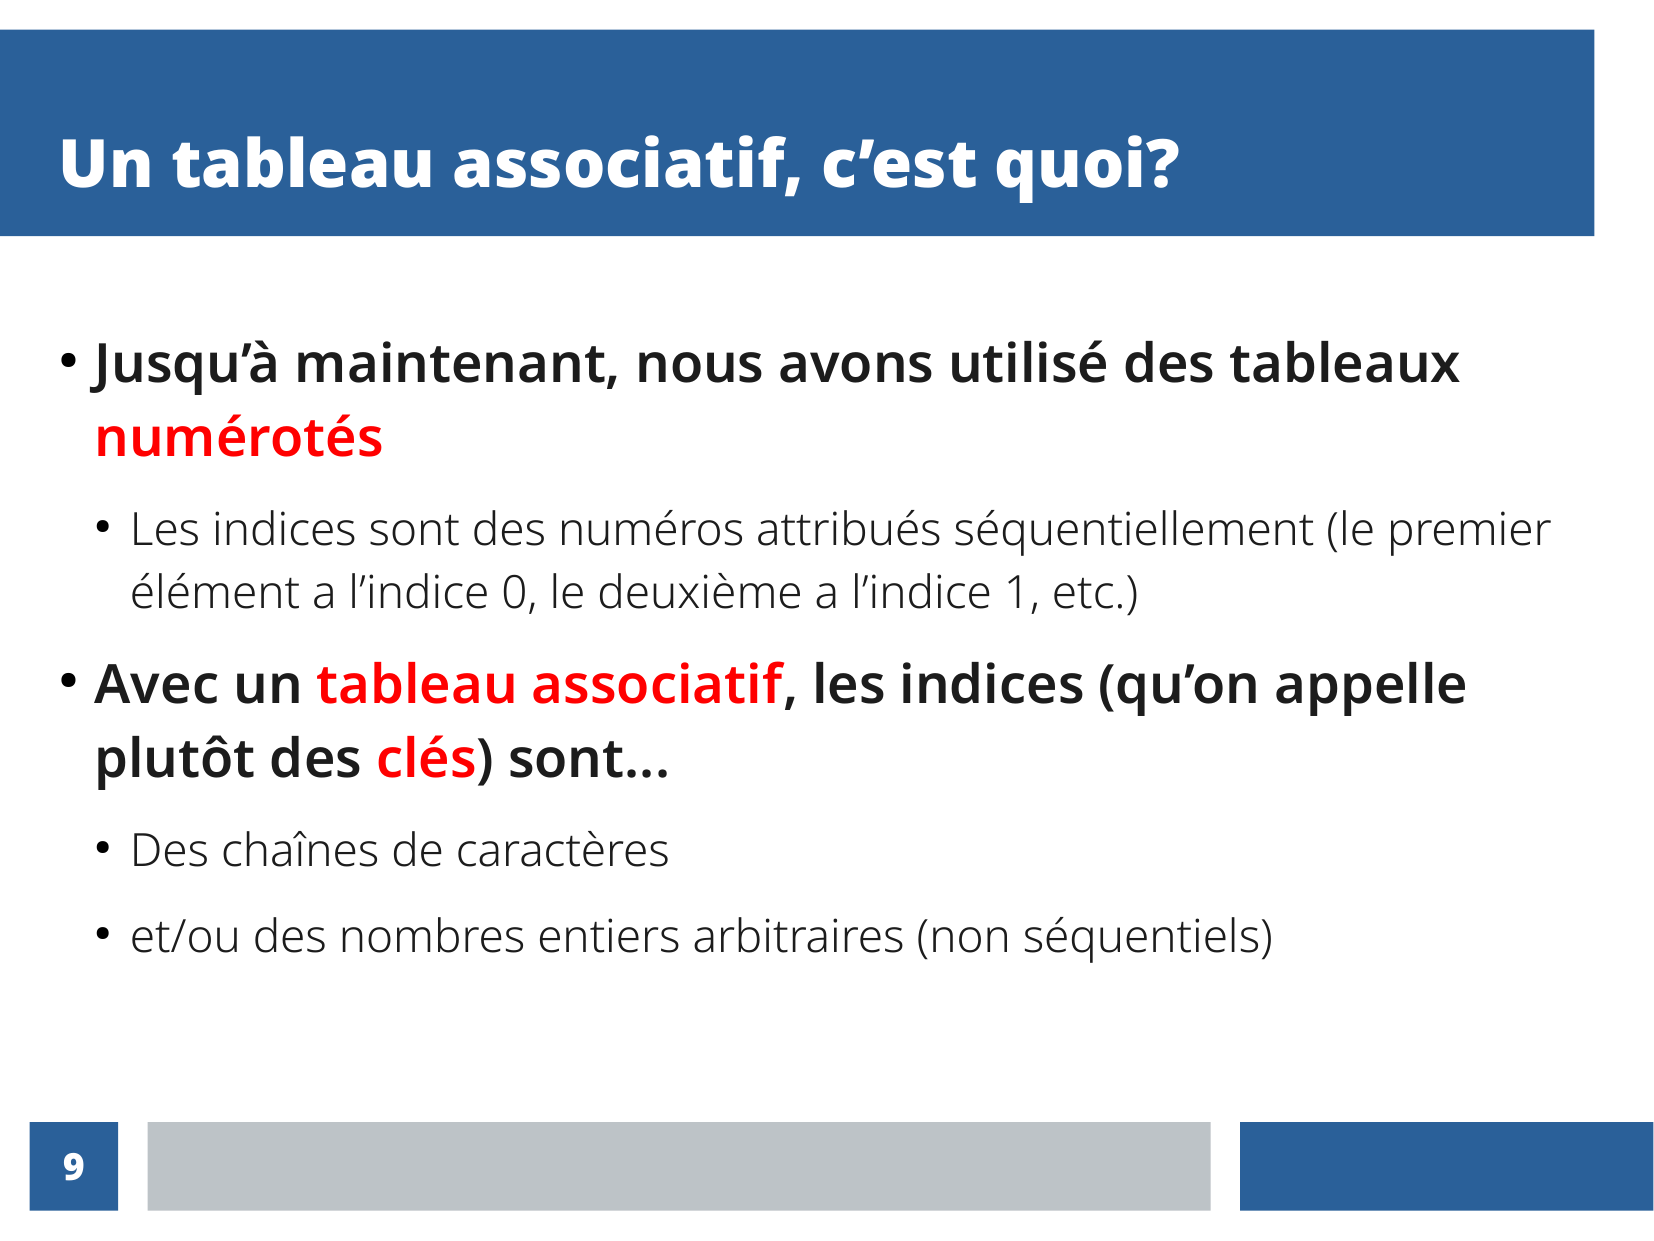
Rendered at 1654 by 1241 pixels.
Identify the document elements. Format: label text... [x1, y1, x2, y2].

title Un tableau associatif, c’est quoi? [59, 59, 1595, 207]
list Jusqu’à maintenant, nous avons utilisé des tableaux numérotés Les indices sont des numéros attribués séquentiellement (le premier élément a l’indice 0, le deuxième a l’indice 1, etc.) Avec un tableau associatif, les indices (qu’on appelle plutôt des clés) sont... Des chaînes de caractères et/ou des nombres entiers arbitraires (non séquentiels) [59, 324, 1565, 1093]
